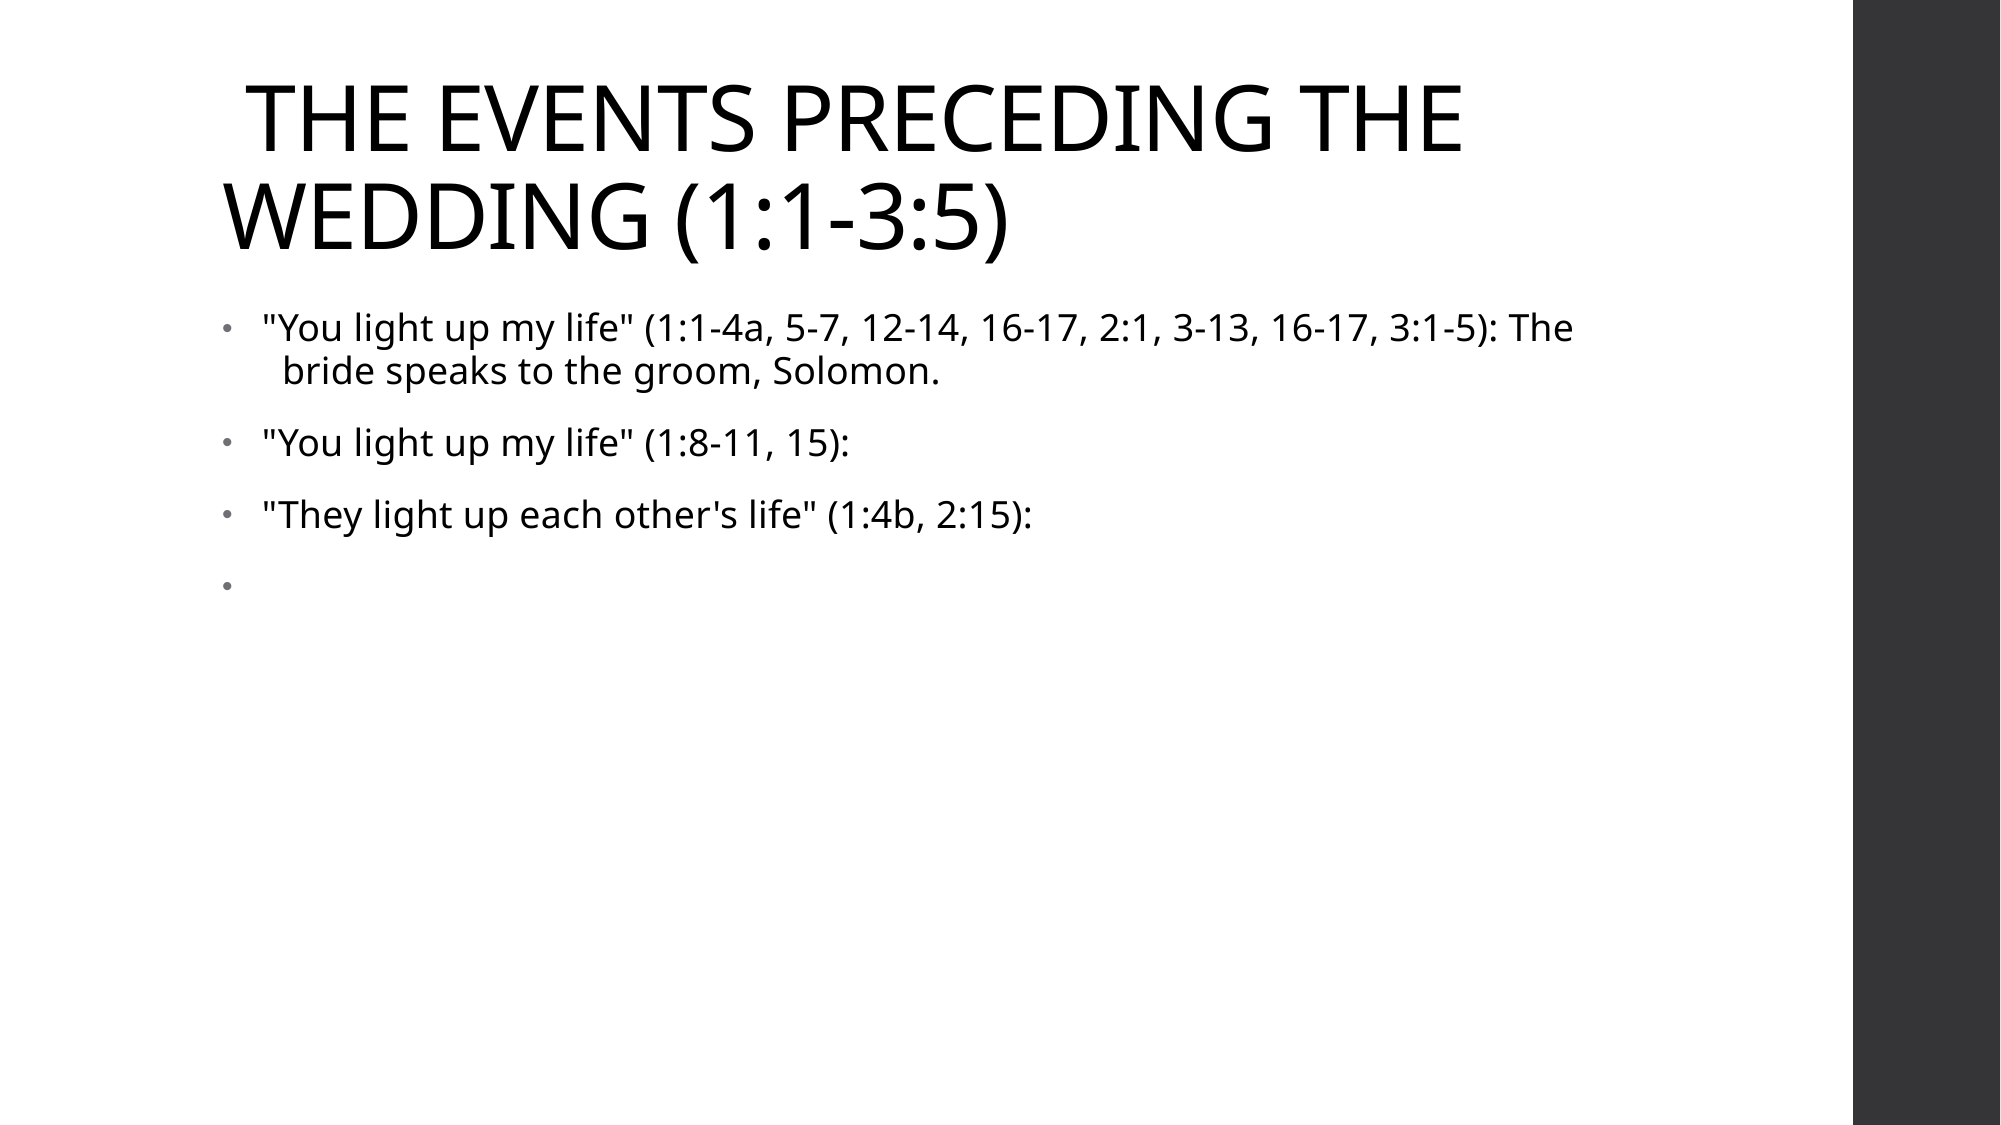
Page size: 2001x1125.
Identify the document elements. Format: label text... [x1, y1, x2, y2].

title THE EVENTS PRECEDING THE WEDDING (1:1-3:5) [206, 60, 1797, 278]
list "You light up my life" (1:1-4a, 5-7, 12-14, 16-17, 2:1, 3-13, 16-17, 3:1-5): The bride speaks to the groom, Solomon. "You light up my life" (1:8-11, 15): "They light up each other's life" (1:4b, 2:15): [206, 299, 1617, 1014]
